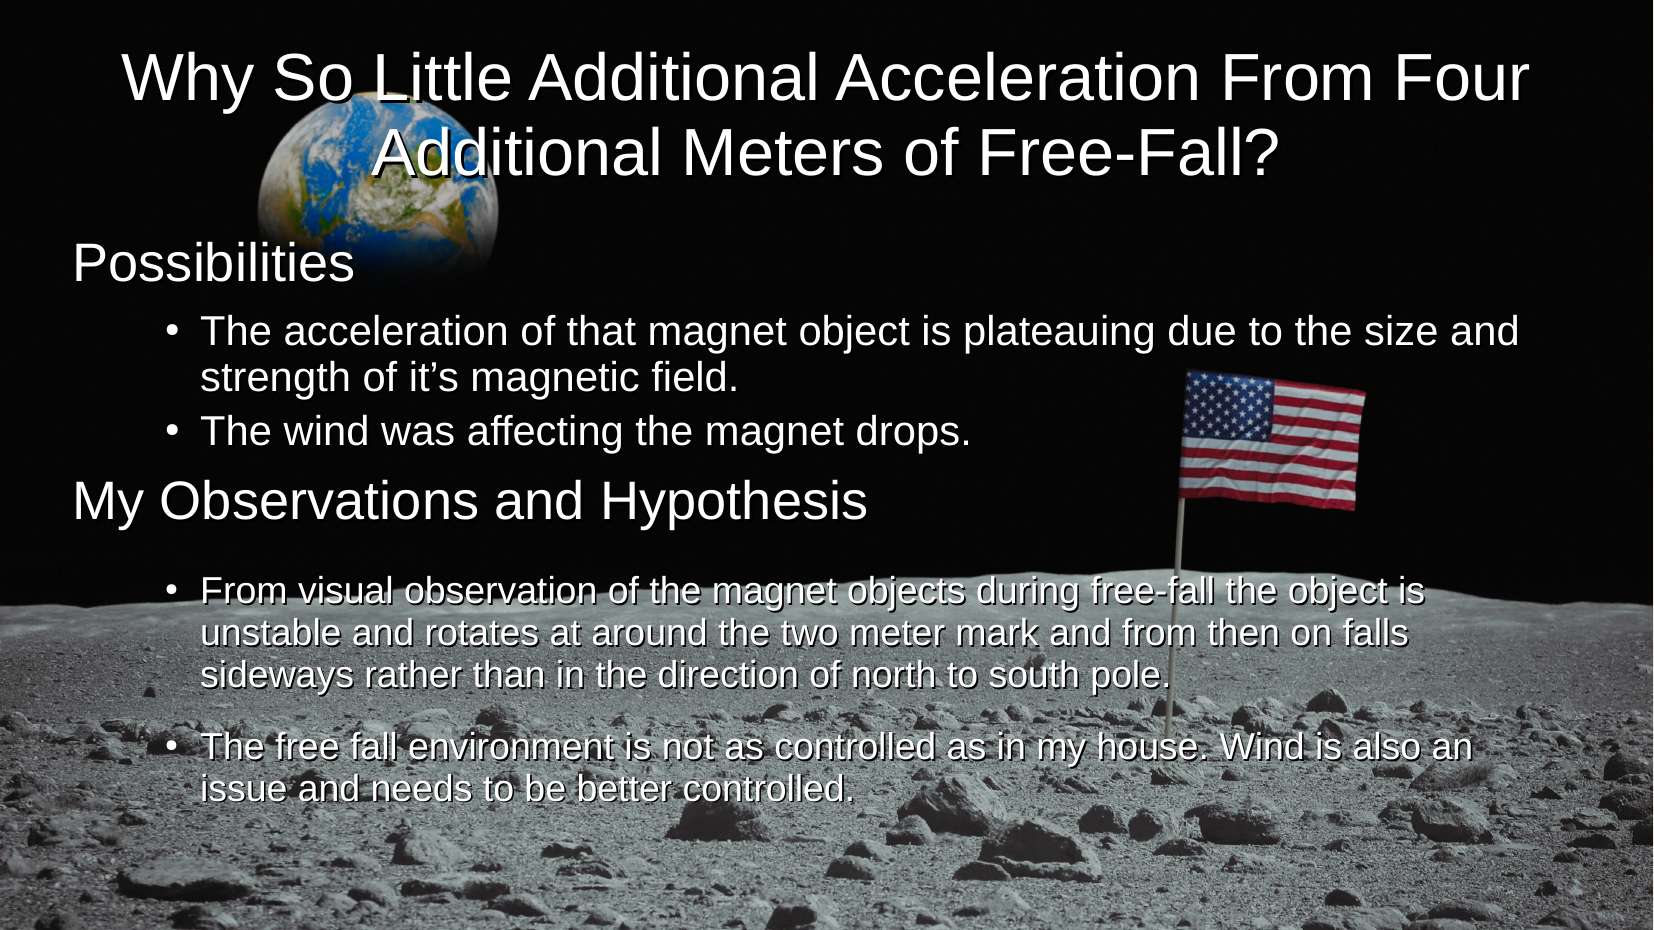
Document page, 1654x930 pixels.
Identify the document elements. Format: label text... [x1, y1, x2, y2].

text_box The acceleration of that magnet object is plateauing due to the size and strength of it’s magnetic field. The wind was affecting the magnet drops. [150, 300, 1576, 462]
text_box From visual observation of the magnet objects during free-fall the object is unstable and rotates at around the two meter mark and from then on falls sideways rather than in the direction of north to south pole. The free fall environment is not as controlled as in my house. Wind is also an issue and needs to be better controlled. [150, 562, 1538, 817]
title Why So Little Additional Acceleration From Four Additional Meters of Free-Fall? [82, 37, 1571, 193]
text_box Possibilities [57, 225, 713, 301]
picture [0, 0, 1654, 930]
text_box My Observations and Hypothesis [57, 463, 1313, 647]
